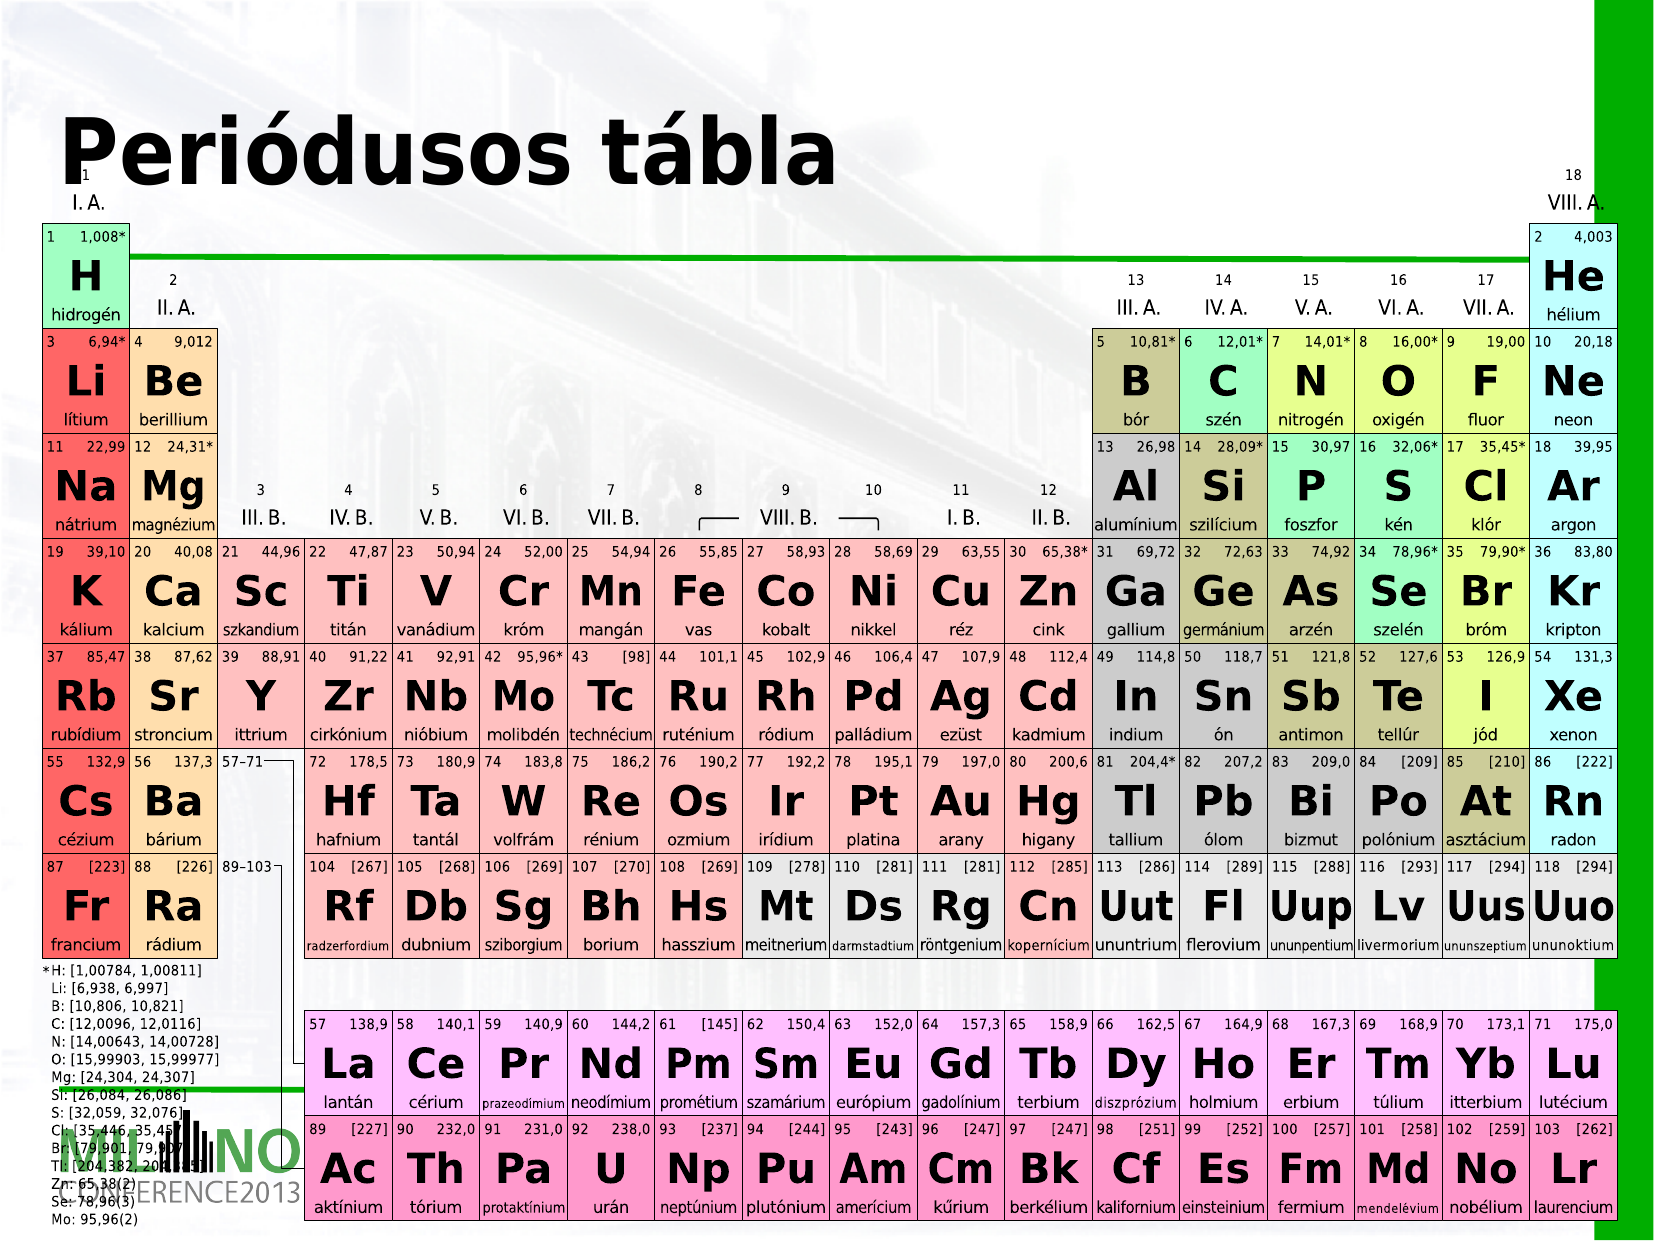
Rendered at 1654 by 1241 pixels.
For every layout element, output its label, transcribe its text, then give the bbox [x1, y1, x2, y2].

title Periódusos tábla [59, 49, 1548, 165]
picture [1, 0, 1618, 1241]
